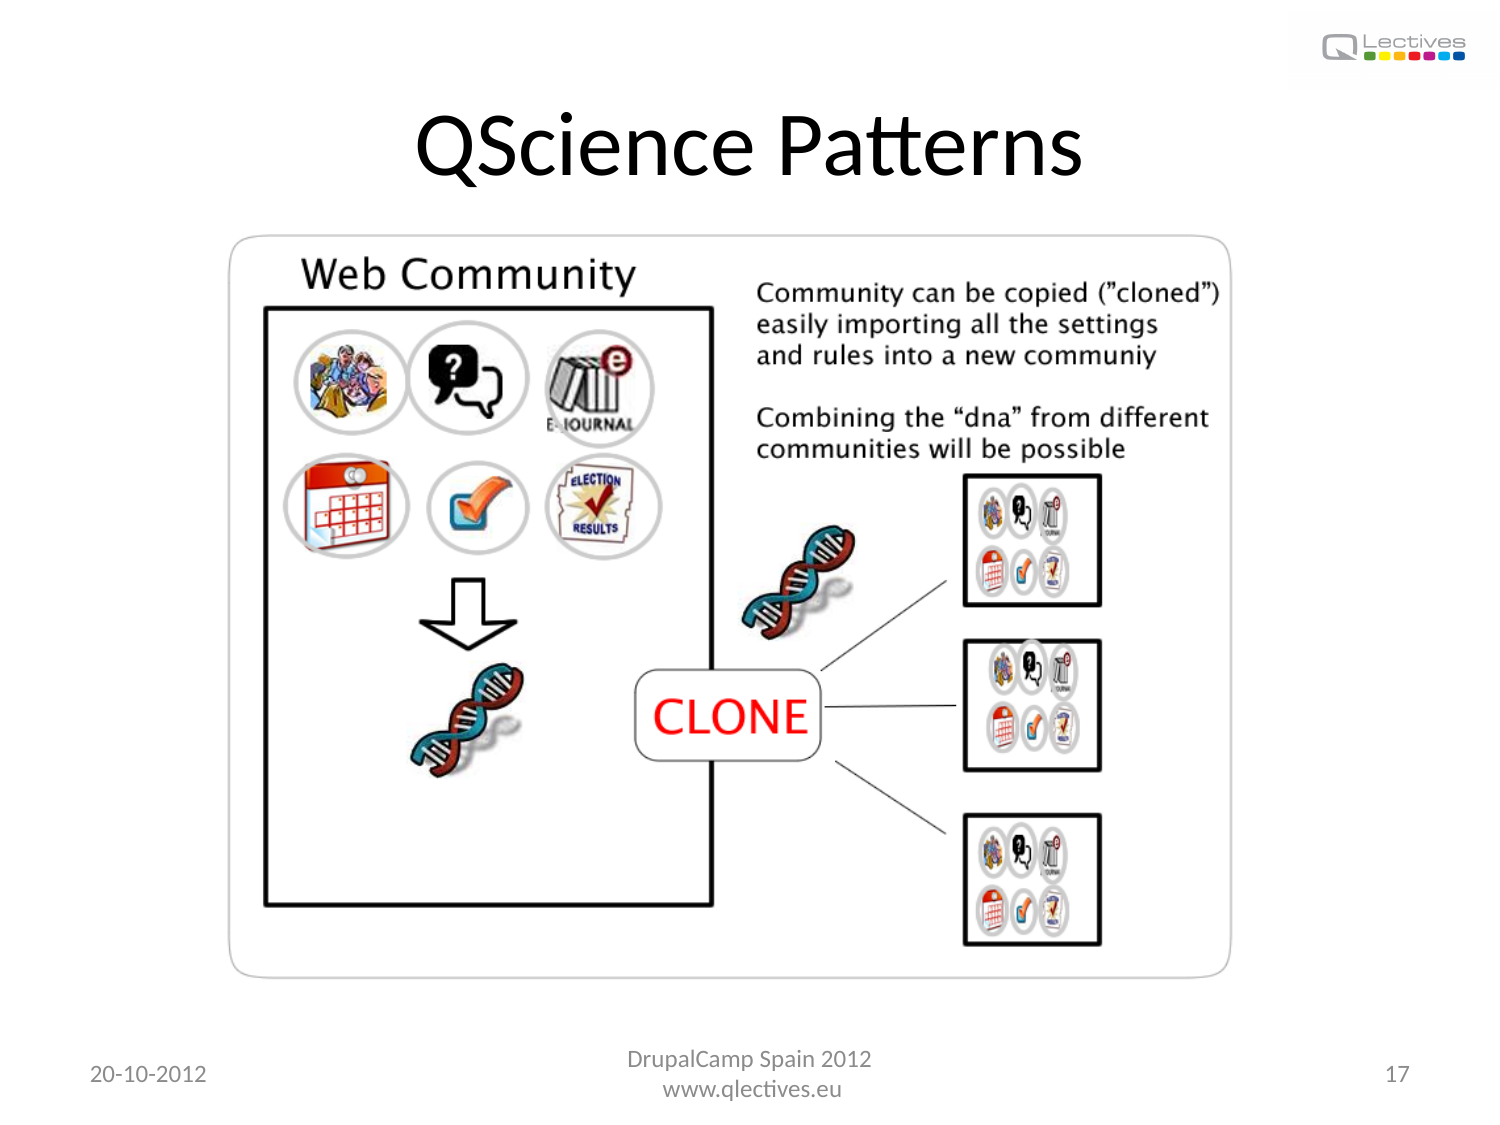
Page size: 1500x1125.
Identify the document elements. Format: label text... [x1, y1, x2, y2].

picture [212, 224, 1264, 1004]
text_box <number> [1074, 1042, 1425, 1103]
text_box 20-10-2012 [74, 1042, 425, 1103]
text_box DrupalCamp Spain 2012 www.qlectives.eu [512, 1042, 988, 1103]
text_box QScience Patterns [75, 45, 1425, 233]
picture [1288, 9, 1500, 90]
